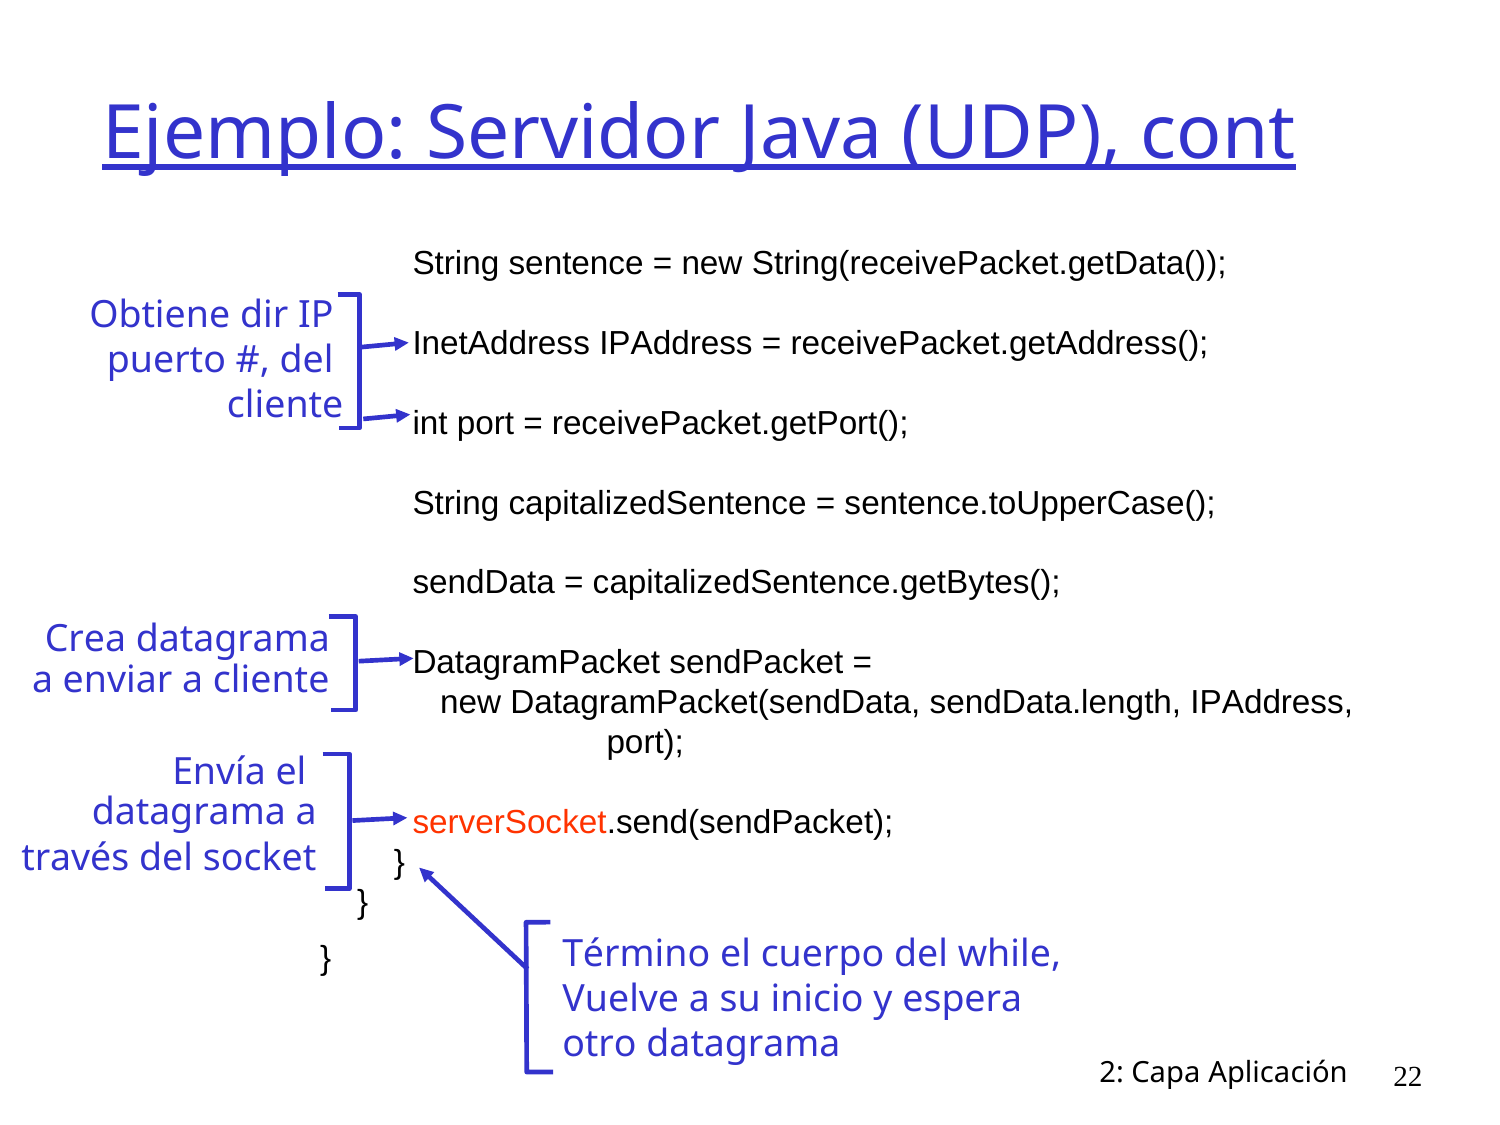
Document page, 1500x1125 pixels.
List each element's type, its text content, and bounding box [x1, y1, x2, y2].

text_box Obtiene dir IP puerto #, del cliente [14, 287, 359, 433]
text_box Término el cuerpo del while, Vuelve a su inicio y espera otro datagrama [547, 925, 1077, 1073]
title Ejemplo: Servidor Java (UDP), cont [87, 37, 1363, 225]
text_box Envía el datagrama a través del socket [6, 743, 332, 886]
text_box String sentence = new String(receivePacket.getData()); InetAddress IPAddress = receivePacket.getAddress(); int port = receivePacket.getPort(); String capitalizedSentence = sentence.toUpperCase(); sendData = capitalizedSentence.getBytes(); DatagramPacket sendPacket = new DatagramPacket(sendData, sendData.length, IPAddress, port); serverSocket.send(sendPacket); } } } [305, 193, 1379, 988]
text_box Crea datagrama a enviar a cliente [17, 611, 345, 709]
